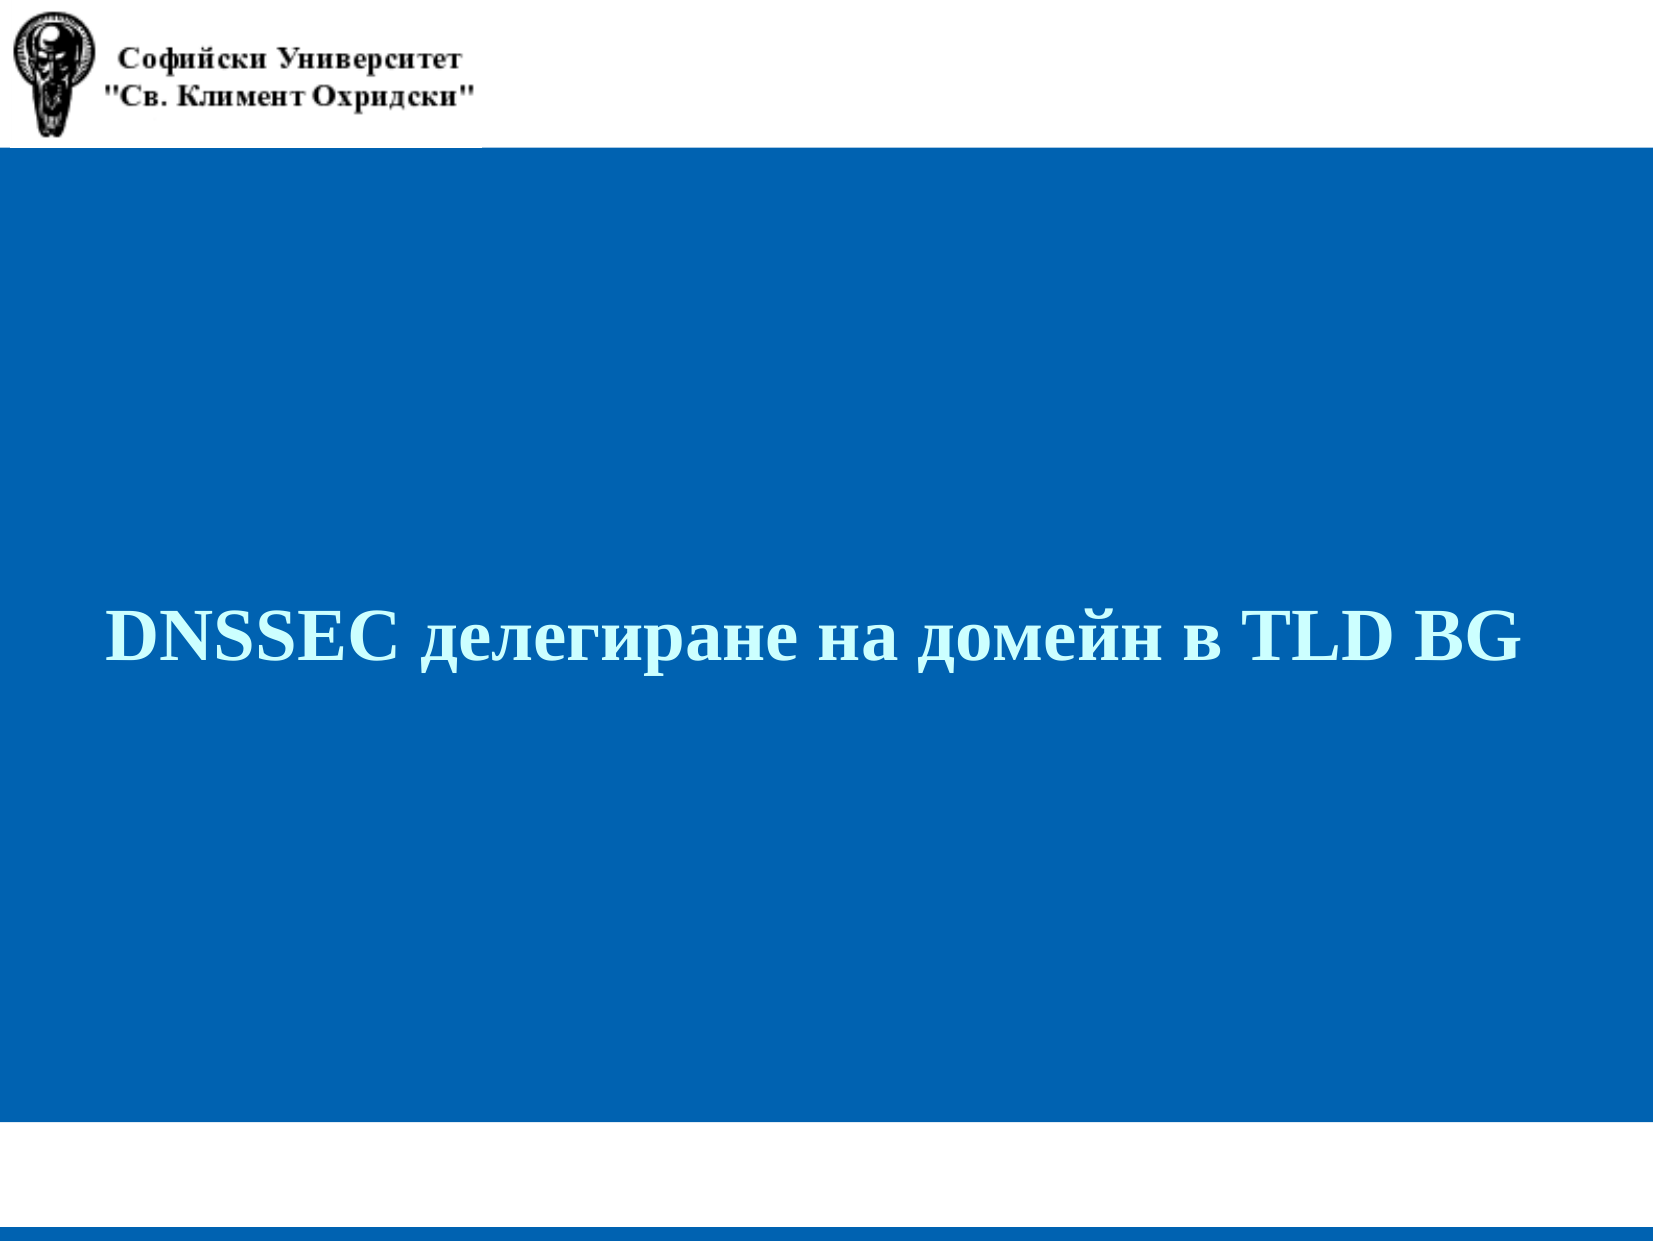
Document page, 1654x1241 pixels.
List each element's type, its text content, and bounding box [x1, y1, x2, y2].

picture [10, 0, 482, 148]
text_box DNSSEC делегиране на домейн в TLD BG [0, 147, 1653, 1123]
